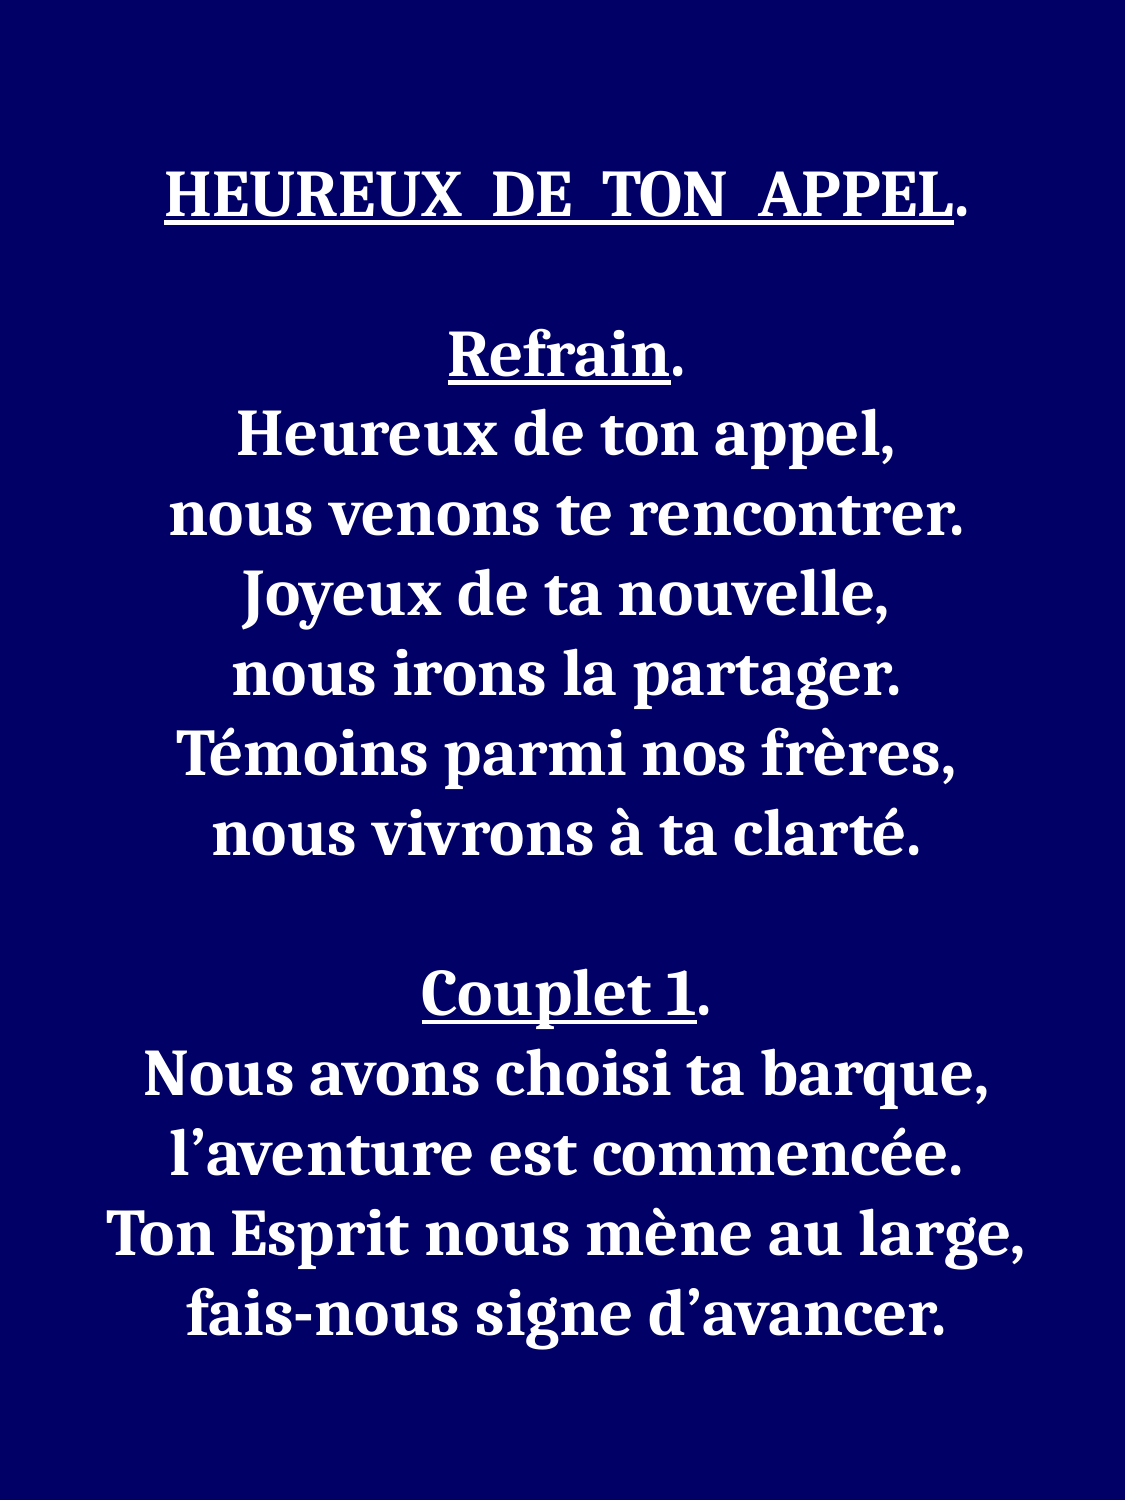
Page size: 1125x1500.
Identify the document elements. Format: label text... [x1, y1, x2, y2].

text_box HEUREUX DE TON APPEL. Refrain. Heureux de ton appel, nous venons te rencontrer. Joyeux de ta nouvelle, nous irons la partager. Témoins parmi nos frères, nous vivrons à ta clarté. Couplet 1. Nous avons choisi ta barque, l’aventure est commencée. Ton Esprit nous mène au large, fais-nous signe d’avancer. [0, 141, 1125, 1357]
